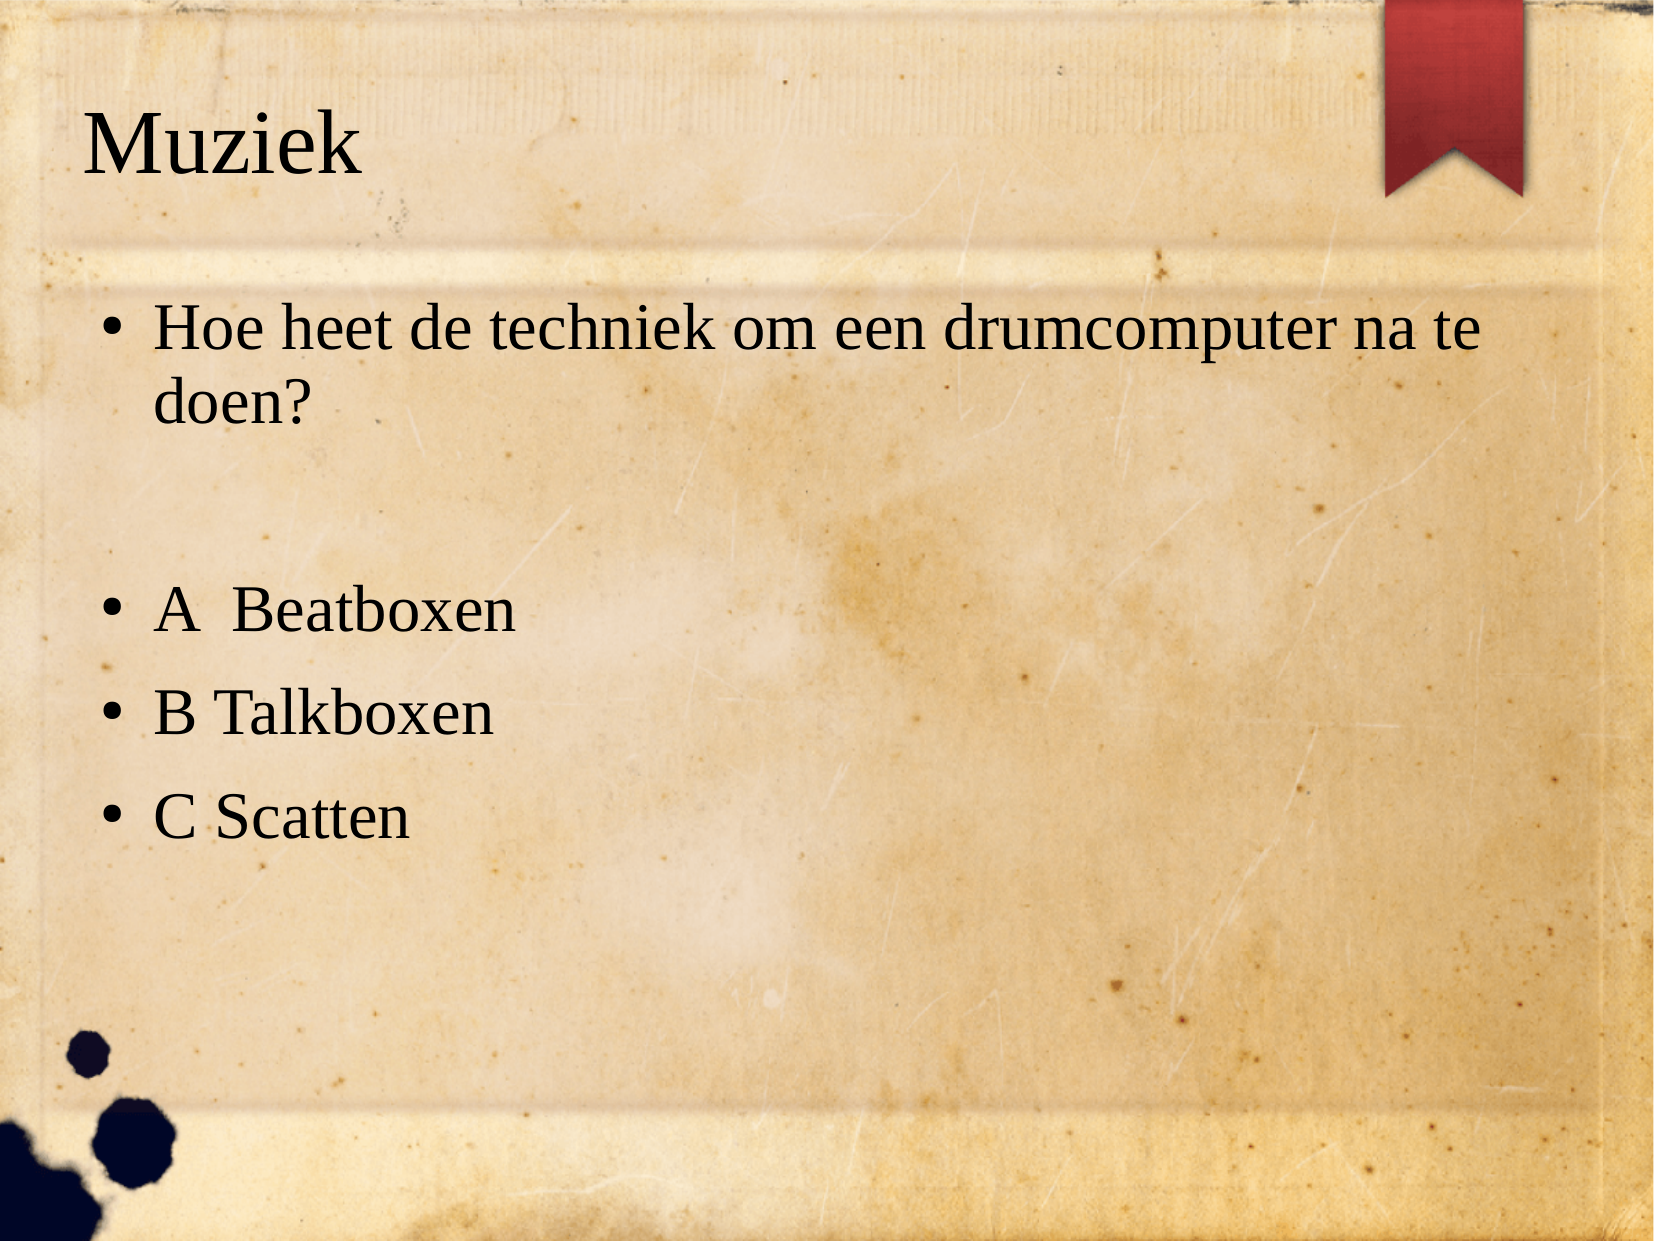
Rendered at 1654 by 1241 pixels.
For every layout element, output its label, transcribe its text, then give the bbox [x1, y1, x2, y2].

list Hoe heet de techniek om een drumcomputer na te doen? A Beatboxen B Talkboxen C Scatten [82, 290, 1538, 1010]
picture [0, 0, 1654, 1241]
title Muziek [82, 49, 1347, 237]
